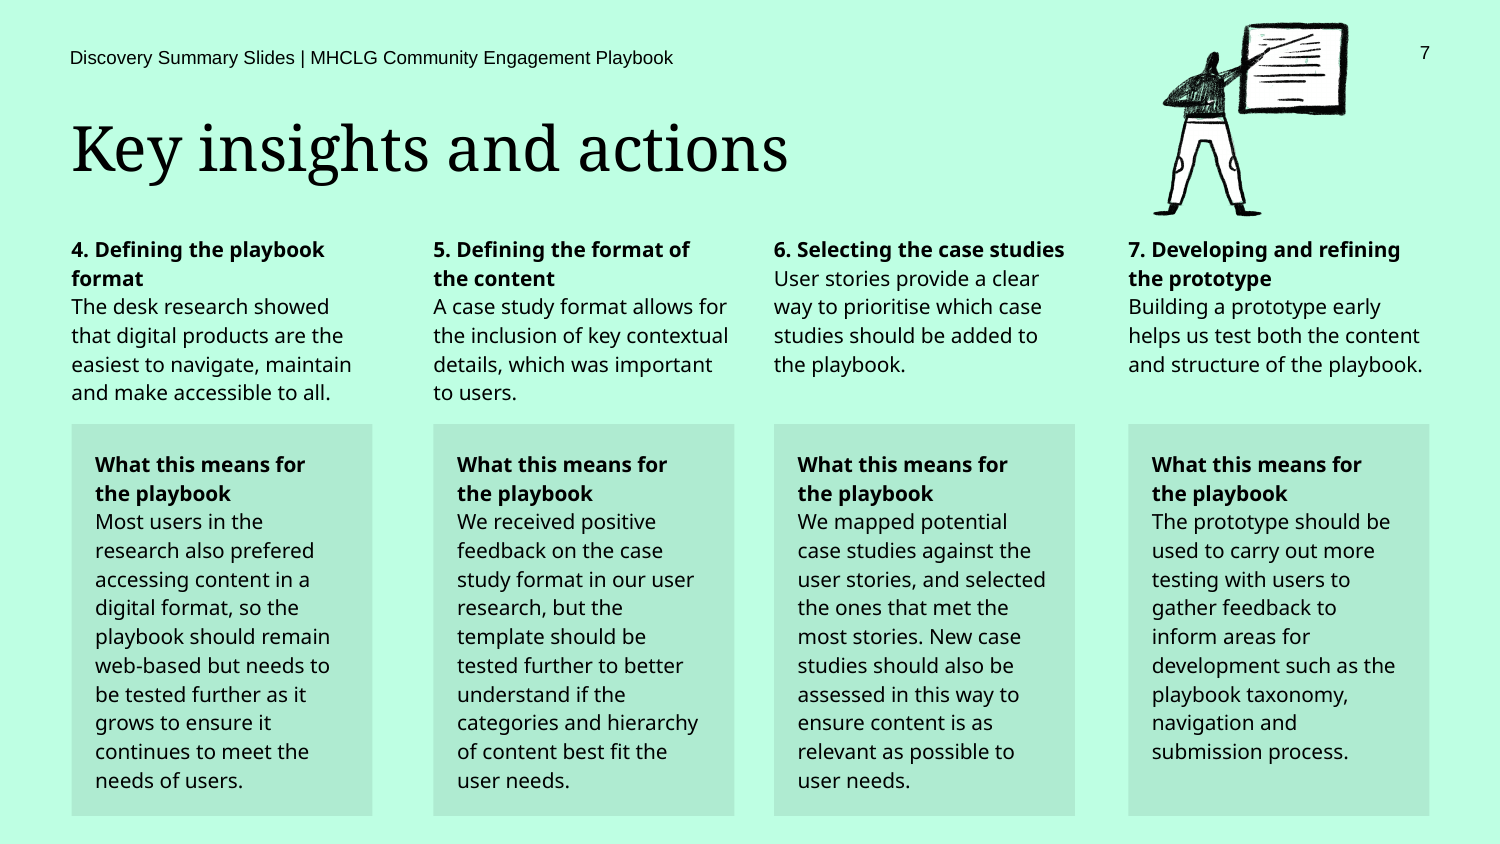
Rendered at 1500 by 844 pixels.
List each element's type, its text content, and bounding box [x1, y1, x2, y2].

text_box 5. Defining the format of the content A case study format allows for the inclusion of key contextual details, which was important to users. [433, 232, 735, 406]
text_box Discovery Summary Slides | MHCLG Community Engagement Playbook [69, 45, 1090, 69]
text_box Key insights and actions [71, 94, 1090, 200]
text_box 4. Defining the playbook format The desk research showed that digital products are the easiest to navigate, maintain and make accessible to all. [71, 232, 373, 424]
text_box 7 [1411, 25, 1446, 79]
text_box What this means for the playbook The prototype should be used to carry out more testing with users to gather feedback to inform areas for development such as the playbook taxonomy, navigation and submission process. [1128, 424, 1430, 816]
picture [1090, 0, 1411, 268]
text_box What this means for the playbook We received positive feedback on the case study format in our user research, but the template should be tested further to better understand if the categories and hierarchy of content best fit the user needs. [433, 424, 735, 816]
text_box 6. Selecting the case studies User stories provide a clear way to prioritise which case studies should be added to the playbook. [774, 232, 1075, 406]
text_box What this means for the playbook Most users in the research also prefered accessing content in a digital format, so the playbook should remain web-based but needs to be tested further as it grows to ensure it continues to meet the needs of users. [71, 424, 373, 816]
text_box 7. Developing and refining the prototype Building a prototype early helps us test both the content and structure of the playbook. [1128, 232, 1430, 406]
text_box What this means for the playbook We mapped potential case studies against the user stories, and selected the ones that met the most stories. New case studies should also be assessed in this way to ensure content is as relevant as possible to user needs. [774, 424, 1075, 816]
